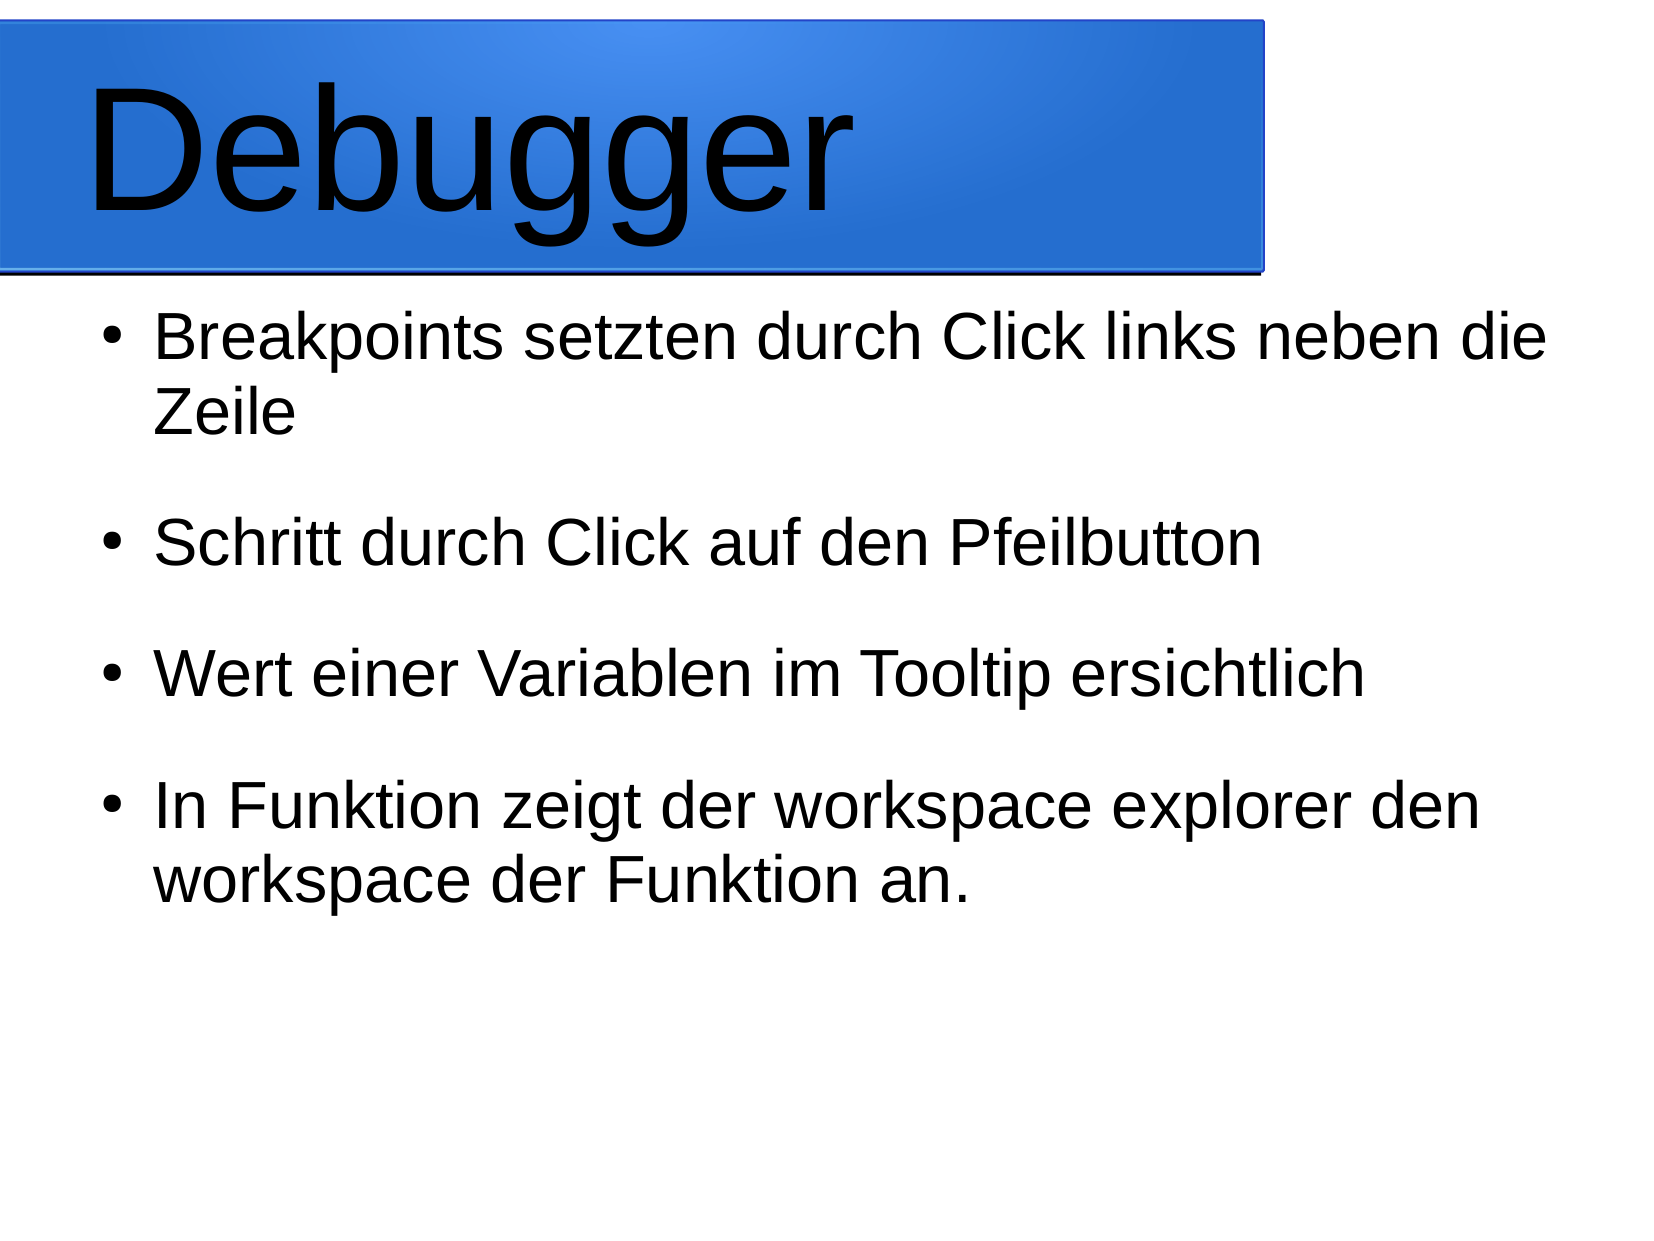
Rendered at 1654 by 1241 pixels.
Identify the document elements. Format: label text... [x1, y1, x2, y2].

title Debugger [82, 47, 1235, 252]
list Breakpoints setzten durch Click links neben die Zeile Schritt durch Click auf den Pfeilbutton Wert einer Variablen im Tooltip ersichtlich In Funktion zeigt der workspace explorer den workspace der Funktion an. [82, 299, 1571, 1019]
